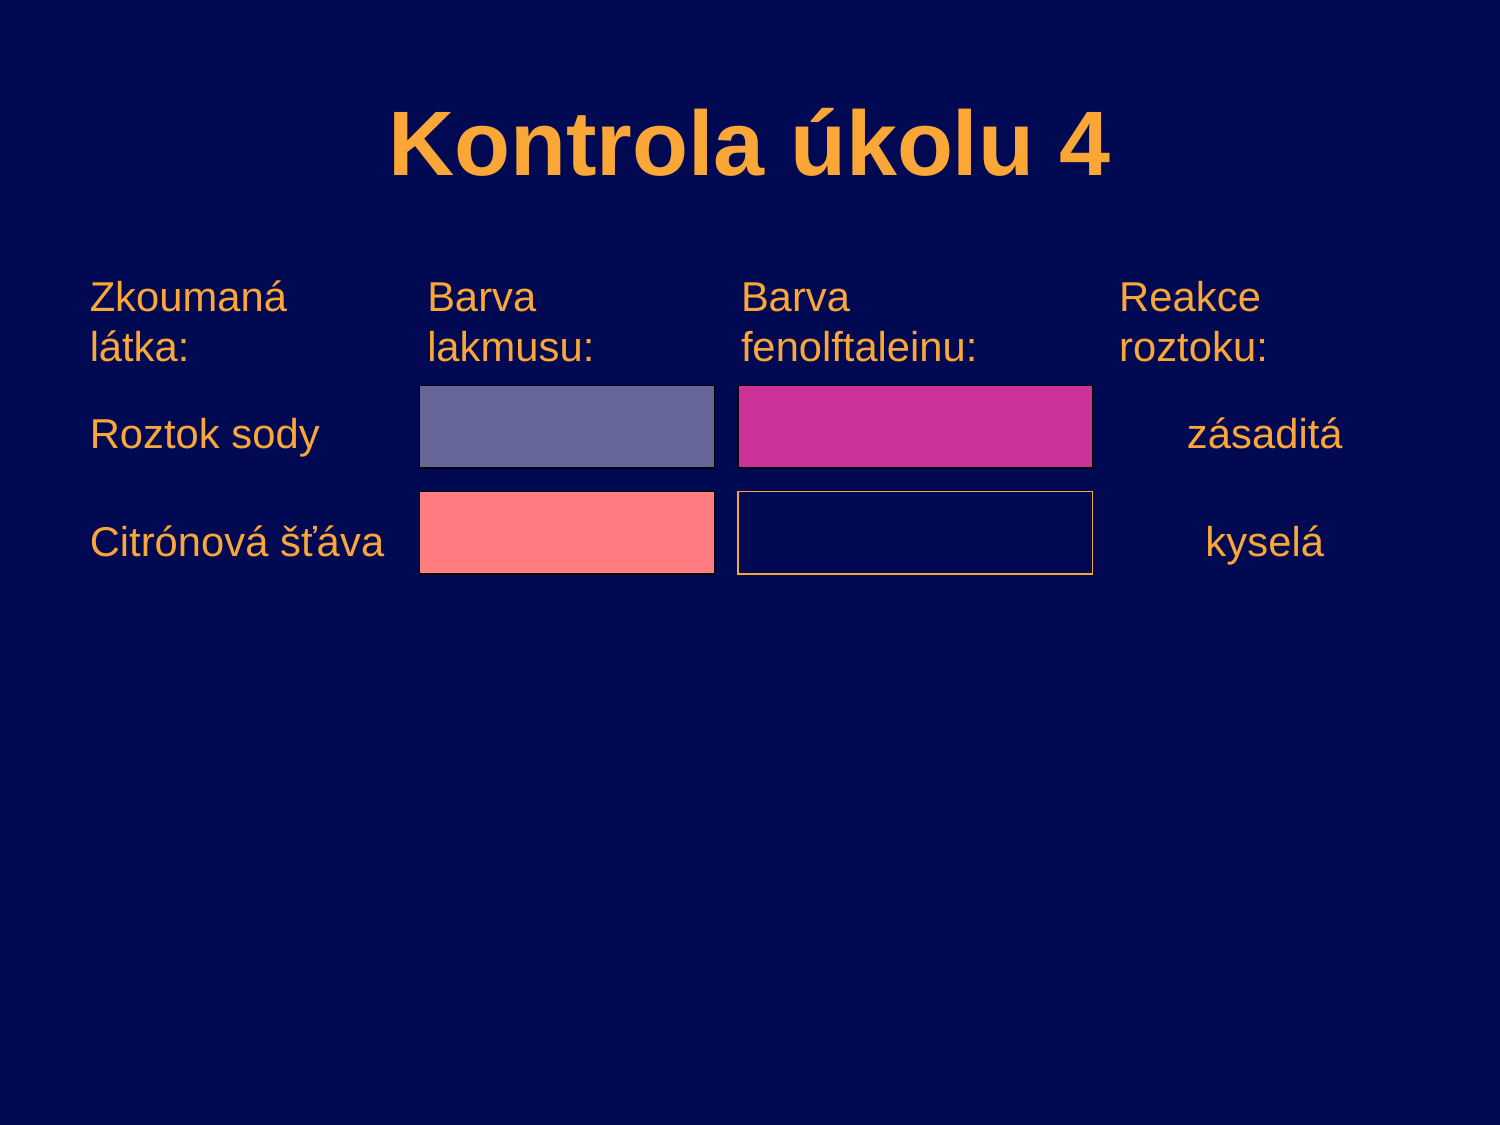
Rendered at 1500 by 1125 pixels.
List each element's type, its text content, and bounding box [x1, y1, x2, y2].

table_header Barva fenolftaleinu: [726, 262, 1104, 378]
table_header Reakce roztoku: [1104, 262, 1425, 378]
table_cell [726, 378, 1104, 485]
table_cell zásaditá [1104, 378, 1425, 485]
table_cell Roztok sody [75, 378, 413, 485]
text_box [738, 385, 1093, 468]
table_cell [726, 485, 1104, 594]
table_cell [413, 485, 726, 594]
table_header Barva lakmusu: [413, 262, 726, 378]
text_box [419, 491, 715, 575]
table_header Zkoumaná látka: [75, 262, 413, 378]
table_cell kyselá [1104, 485, 1425, 594]
text_box [419, 385, 715, 468]
table_cell Citrónová šťáva [75, 485, 413, 594]
title Kontrola úkolu 4 [75, 45, 1426, 233]
table_cell [413, 378, 726, 485]
